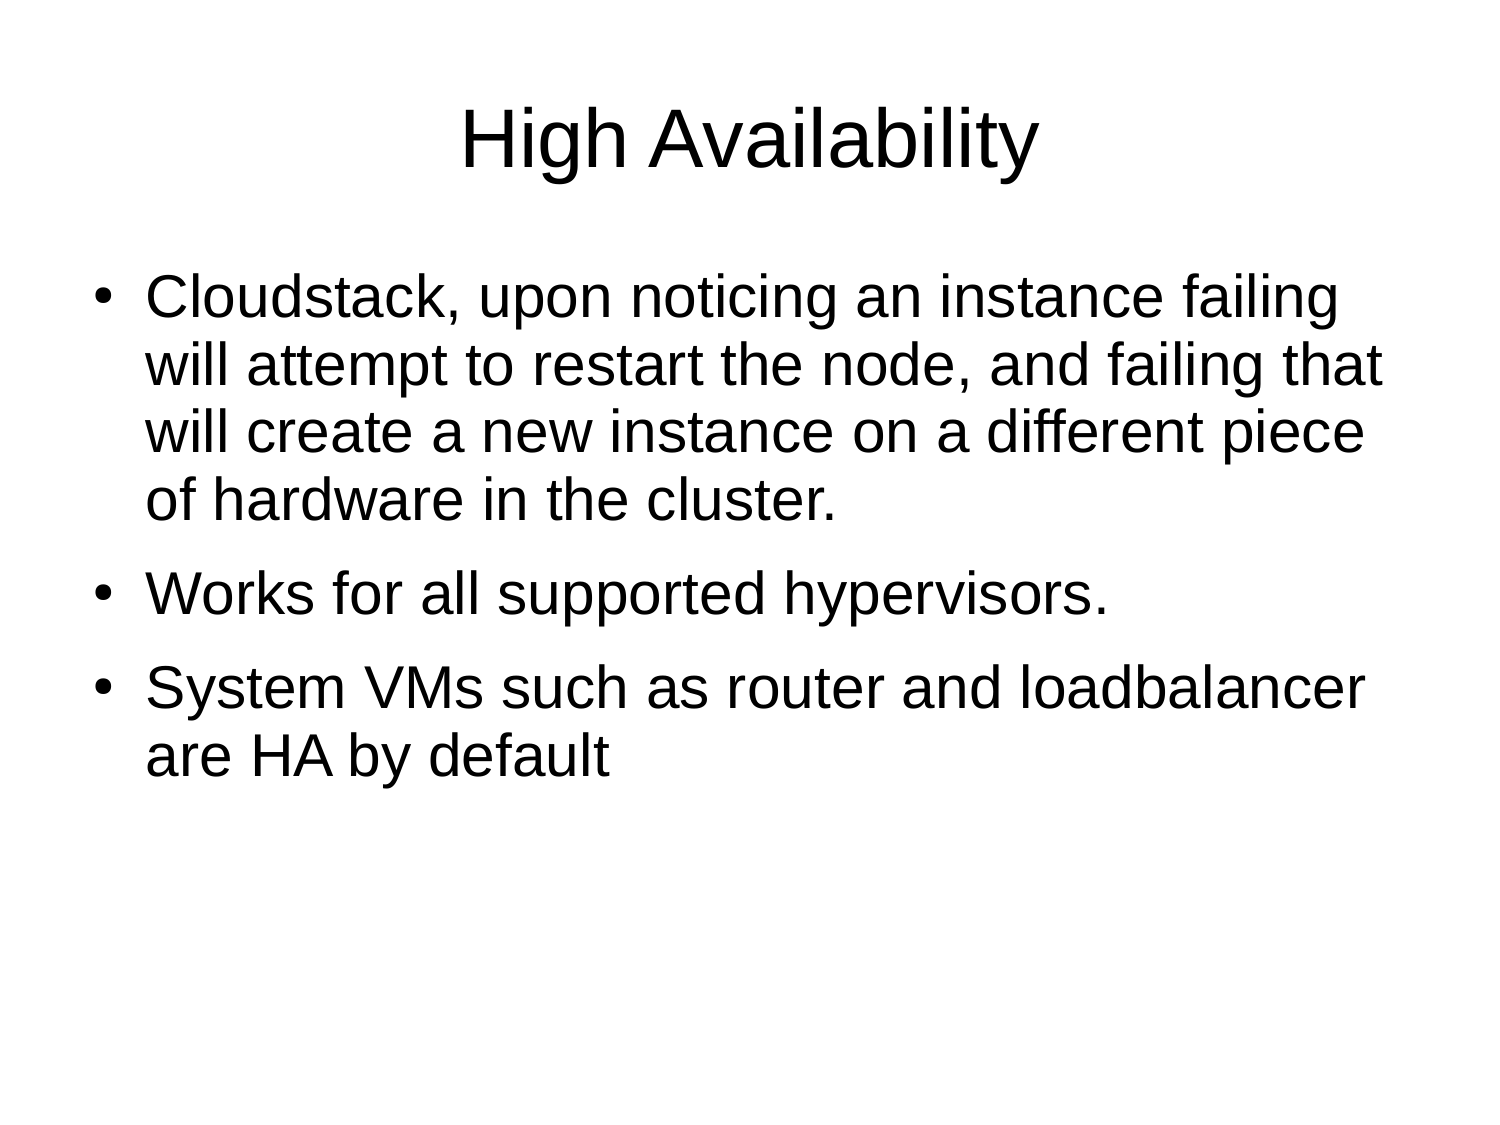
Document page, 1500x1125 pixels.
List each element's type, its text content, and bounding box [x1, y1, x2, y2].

list Cloudstack, upon noticing an instance failing will attempt to restart the node, and failing that will create a new instance on a different piece of hardware in the cluster. Works for all supported hypervisors. System VMs such as router and loadbalancer are HA by default [75, 263, 1425, 1006]
title High Availability [75, 44, 1425, 233]
